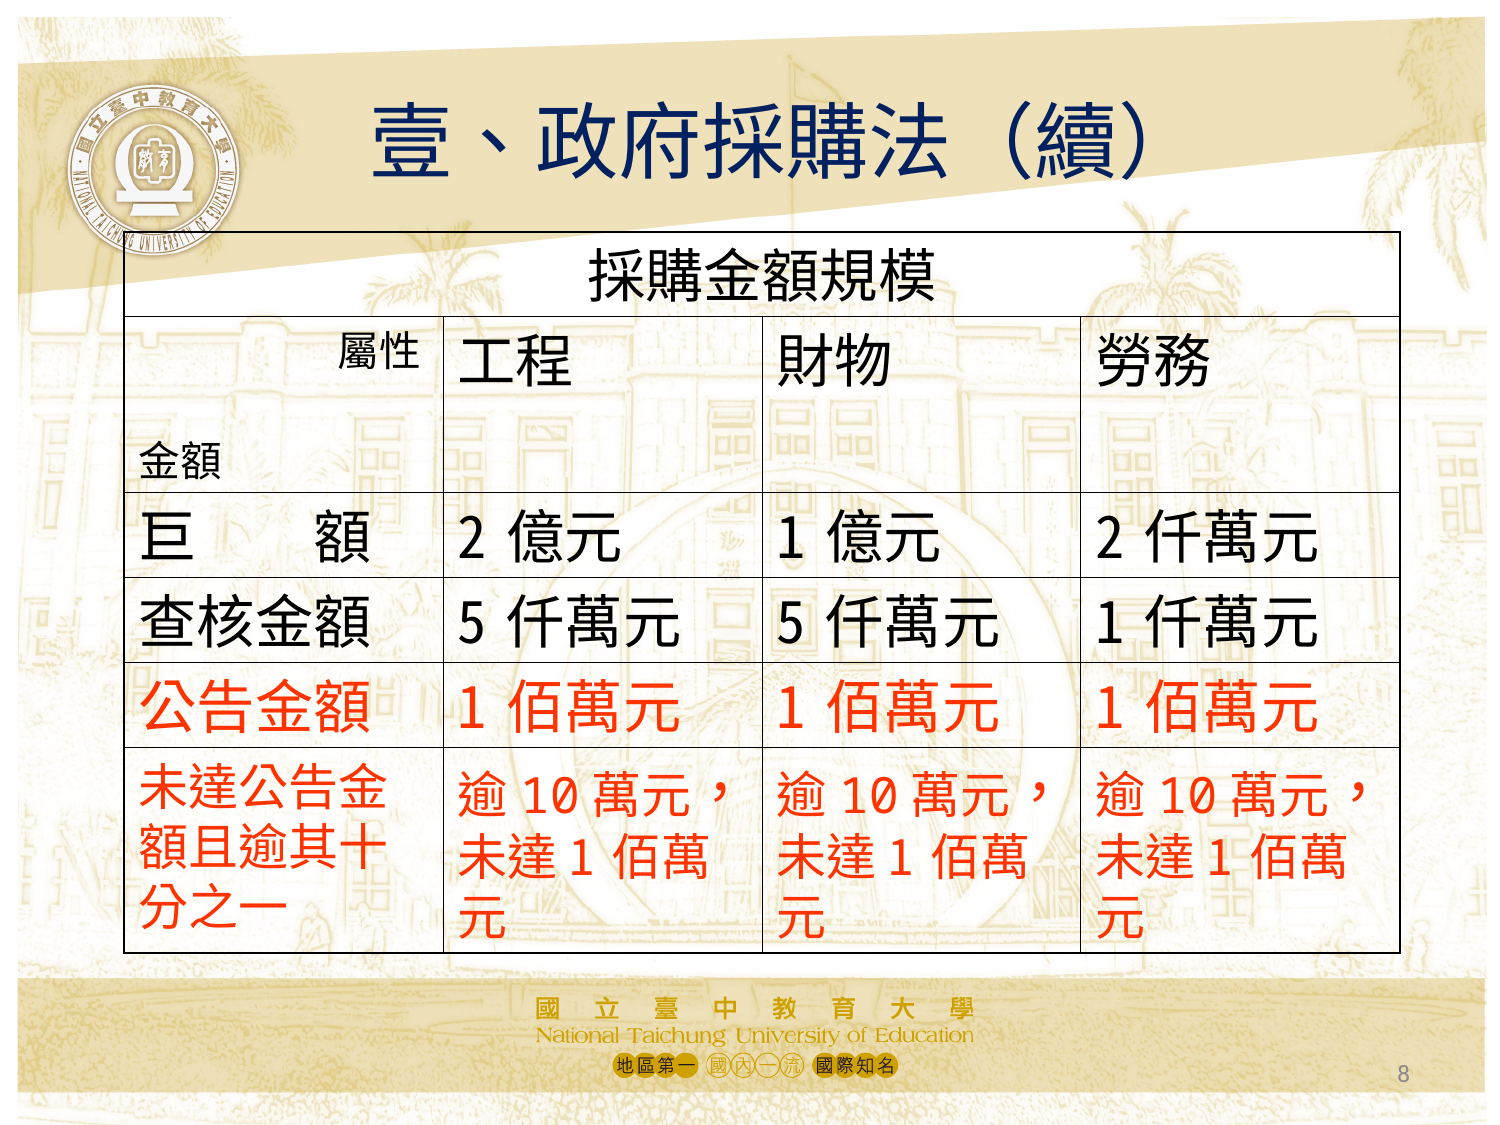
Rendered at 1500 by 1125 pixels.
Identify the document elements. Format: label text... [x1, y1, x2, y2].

table_cell 公告金額 [125, 663, 443, 747]
picture [0, 0, 1500, 1125]
table_cell 財物 [763, 317, 1080, 492]
table_cell 1仟萬元 [1081, 578, 1399, 662]
table_header 採購金額規模 [125, 233, 1399, 316]
table_cell 1億元 [763, 493, 1080, 577]
table_cell 逾10萬元，未達1佰萬元 [444, 748, 762, 952]
table_cell 逾10萬元，未達1佰萬元 [763, 748, 1080, 952]
table_cell 1佰萬元 [444, 663, 762, 747]
table_cell 2仟萬元 [1081, 493, 1399, 577]
table_cell 5仟萬元 [763, 578, 1080, 662]
table_cell 1佰萬元 [763, 663, 1080, 747]
text_box <編號> [1074, 1042, 1426, 1103]
table_cell 工程 [444, 317, 762, 492]
table_cell 巨 額 [125, 493, 443, 577]
table_cell 查核金額 [125, 578, 443, 662]
table_cell 屬性 金額 [125, 317, 443, 492]
table_cell 1佰萬元 [1081, 663, 1399, 747]
table_cell 勞務 [1081, 317, 1399, 492]
table_cell 未達公告金額且逾其十分之一 [125, 748, 443, 952]
table_cell 5仟萬元 [444, 578, 762, 662]
table_cell 2億元 [444, 493, 762, 577]
title 壹、政府採購法（續） [289, 45, 1282, 231]
table_cell 逾10萬元，未達1佰萬元 [1081, 748, 1399, 952]
